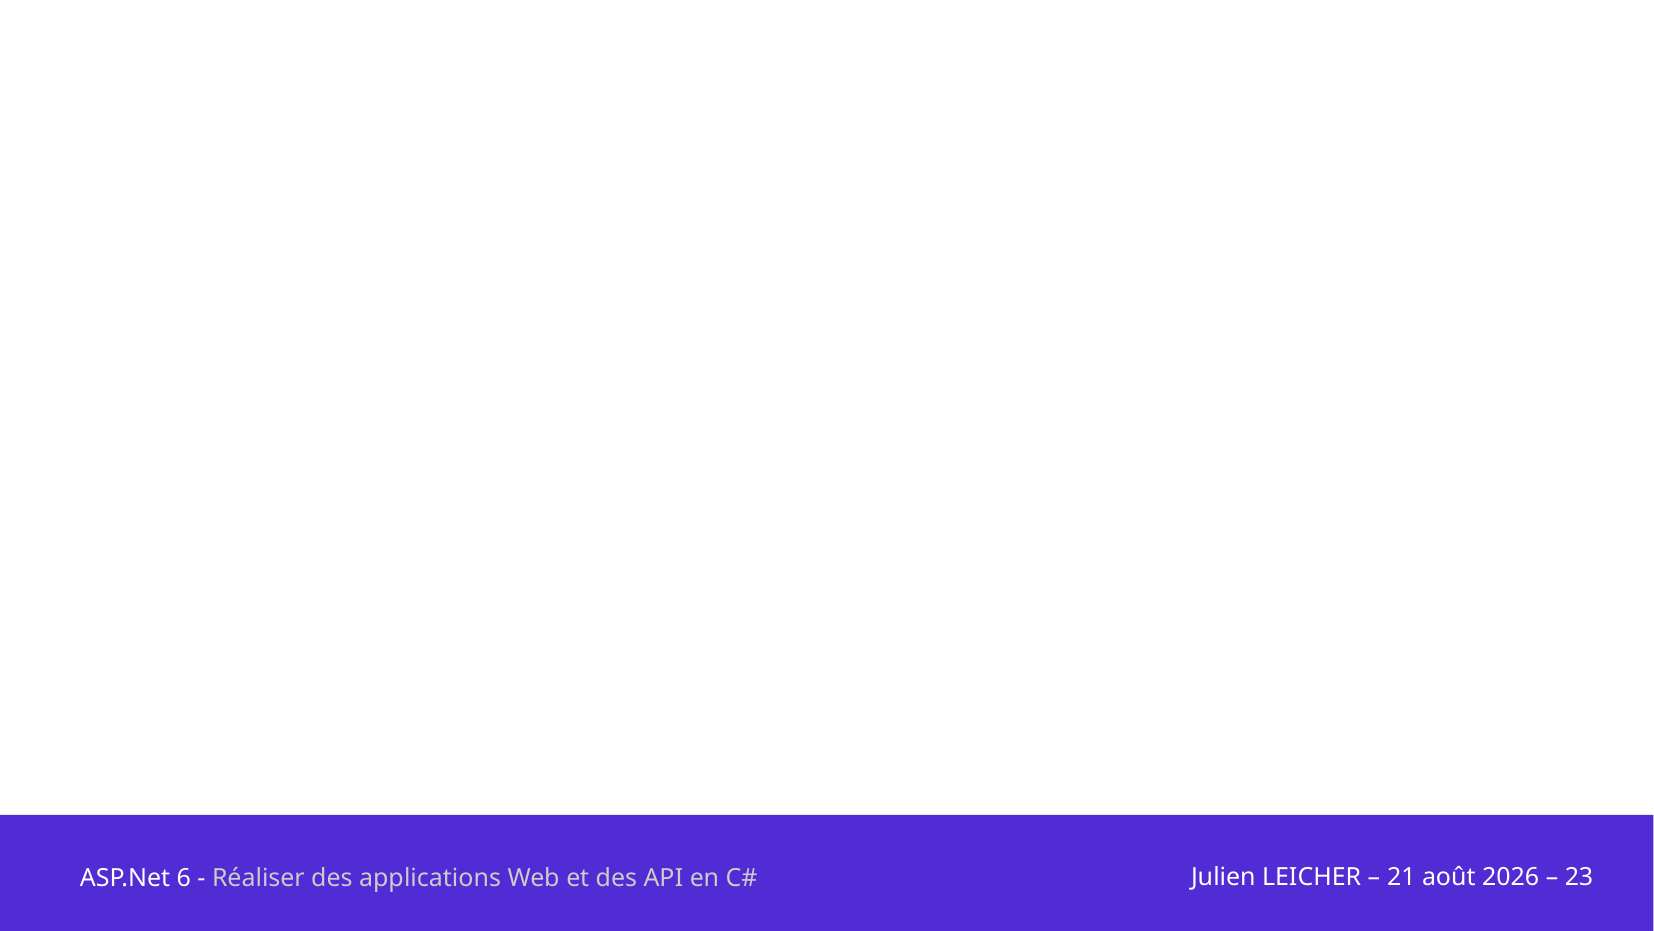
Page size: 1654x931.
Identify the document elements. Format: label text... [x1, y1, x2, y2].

text_box Julien LEICHER – 28 févr. 2022 – <numéro> [0, 814, 1654, 931]
text_box ASP.Net 6 - Réaliser des applications Web et des API en C# [64, 852, 798, 898]
